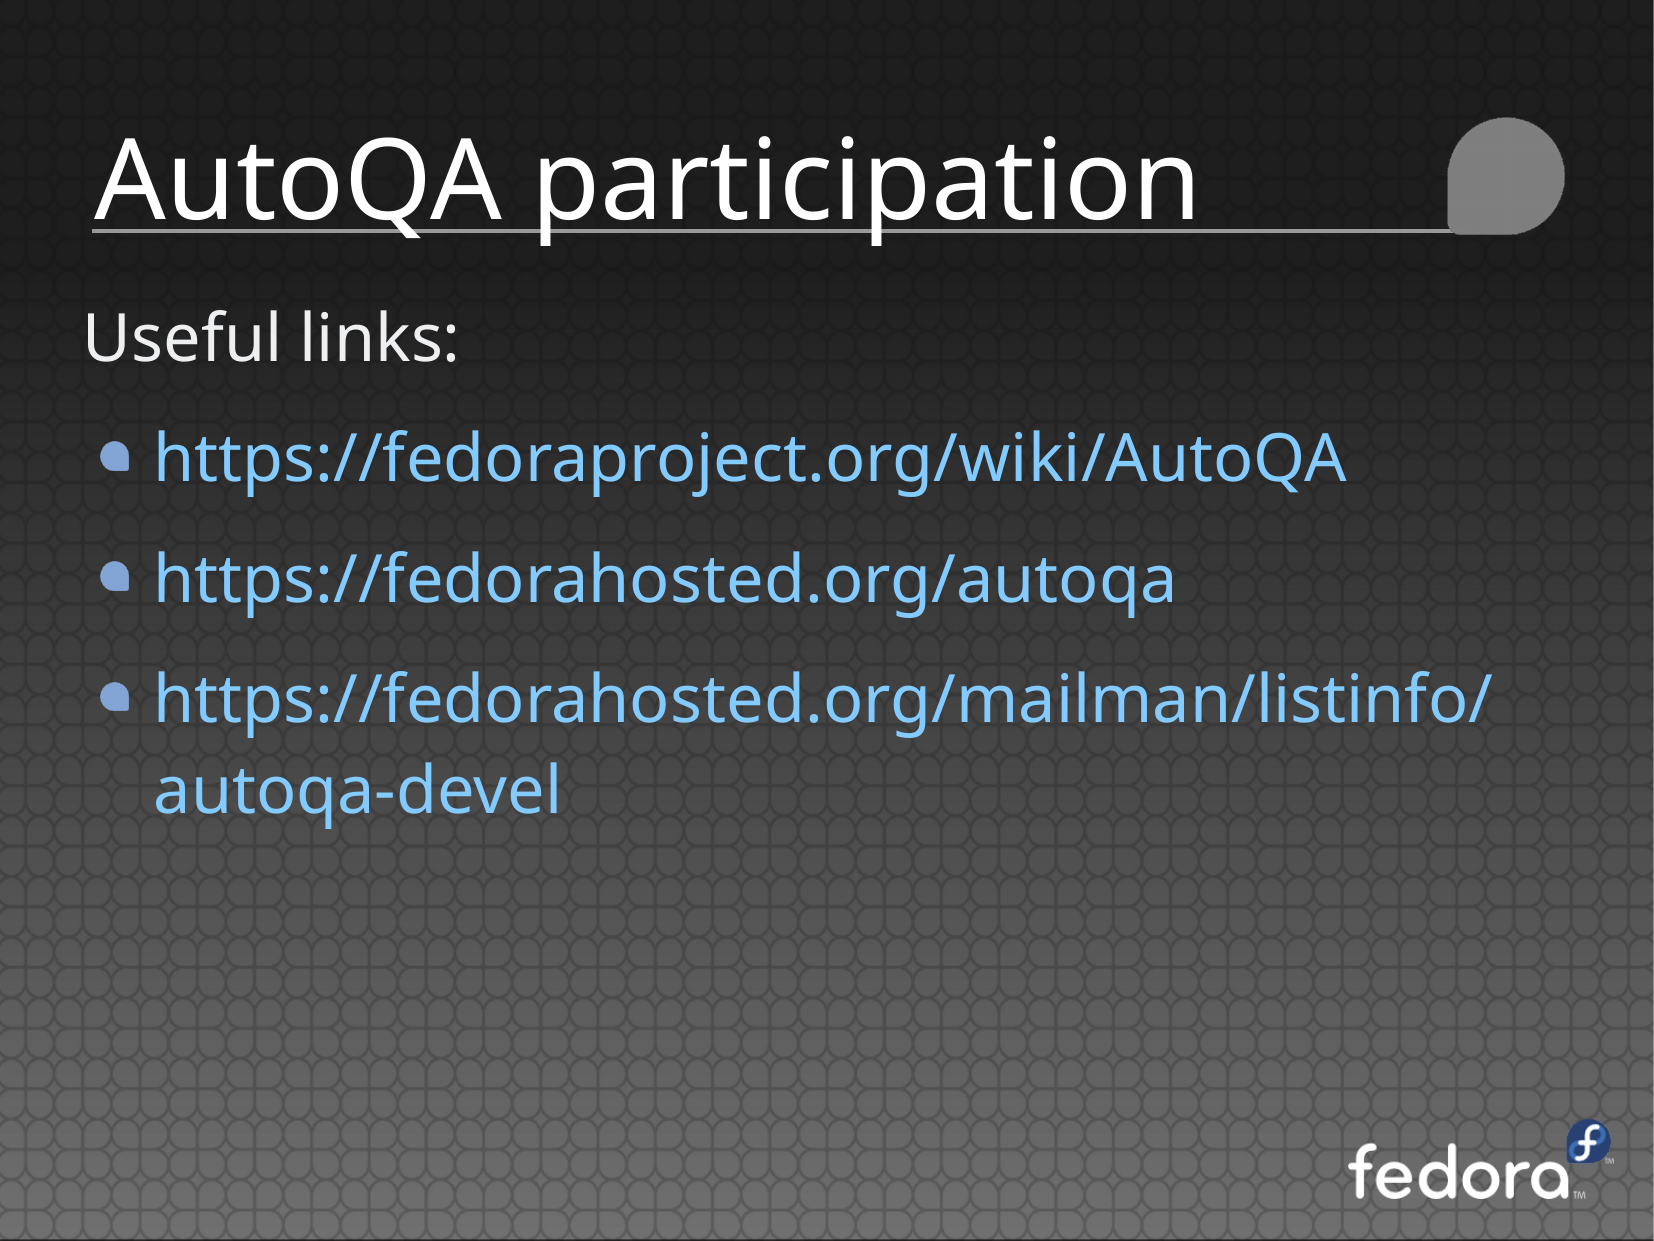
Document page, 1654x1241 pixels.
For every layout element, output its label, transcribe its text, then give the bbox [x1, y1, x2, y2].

list Useful links: https://fedoraproject.org/wiki/AutoQA https://fedorahosted.org/autoqa https://fedorahosted.org/mailman/listinfo/autoqa-devel [82, 290, 1571, 768]
title AutoQA participation [94, 100, 1426, 251]
picture [0, 0, 1654, 1241]
